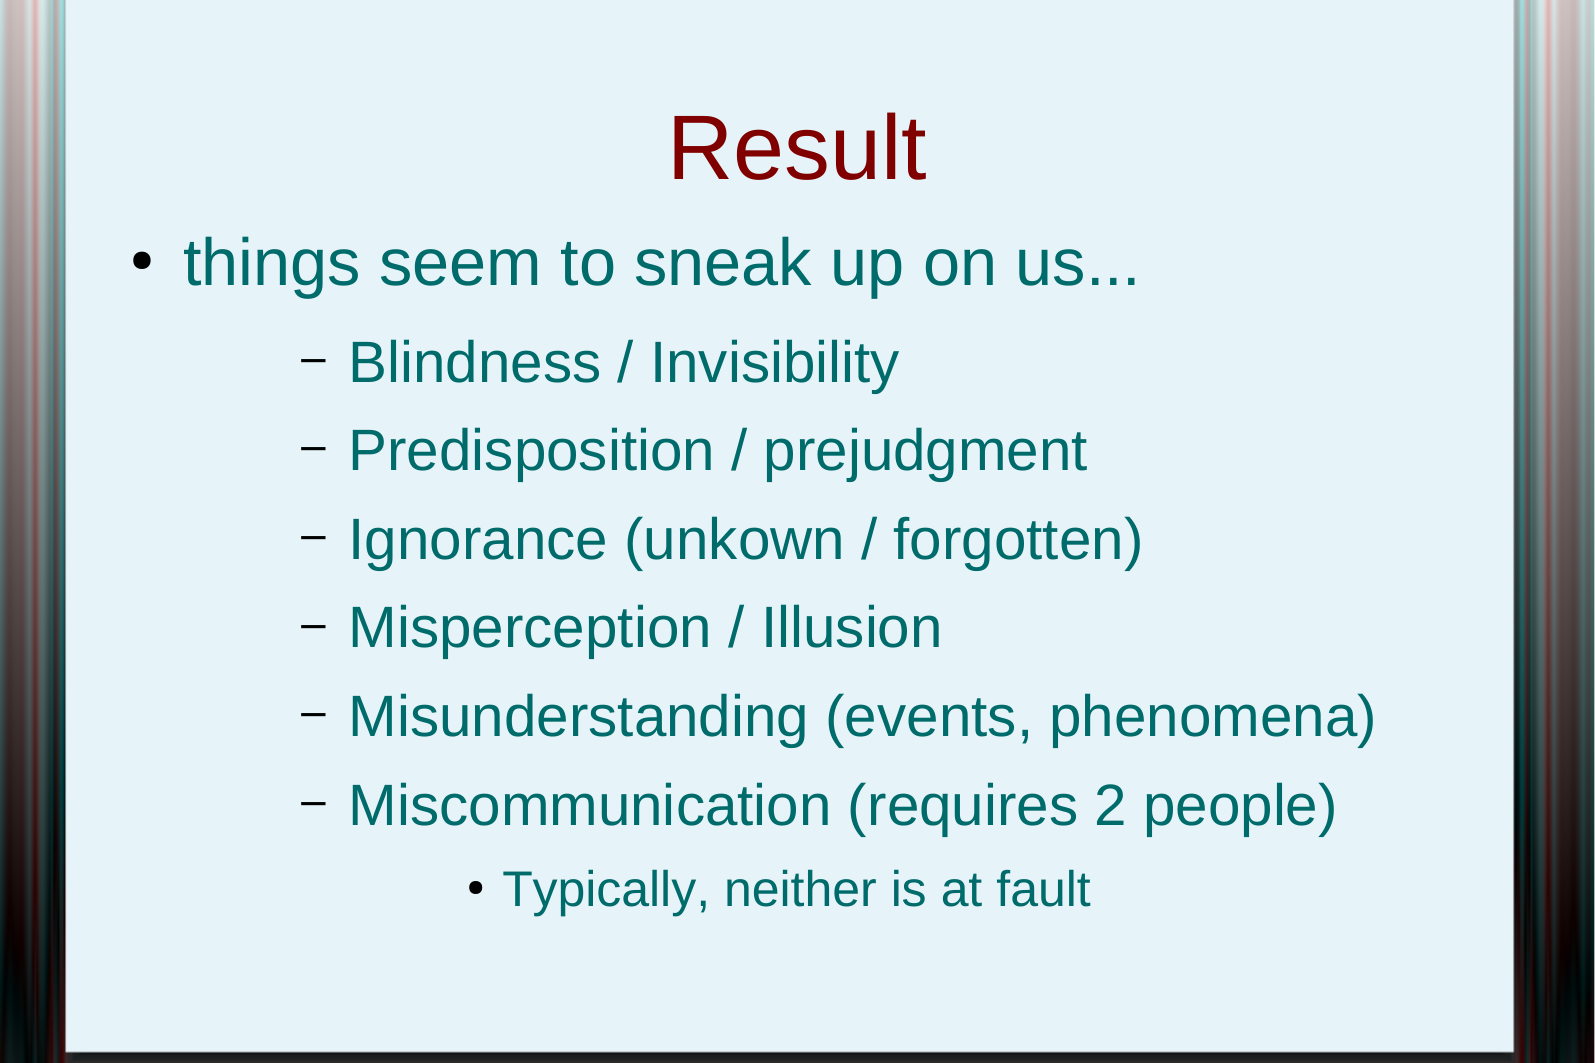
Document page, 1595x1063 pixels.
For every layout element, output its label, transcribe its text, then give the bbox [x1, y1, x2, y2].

title Result [113, 83, 1481, 213]
list things seem to sneak up on us... Blindness / Invisibility Predisposition / prejudgment Ignorance (unkown / forgotten) Misperception / Illusion Misunderstanding (events, phenomena) Miscommunication (requires 2 people) Typically, neither is at fault [112, 225, 1453, 1000]
picture [0, 0, 1595, 1063]
